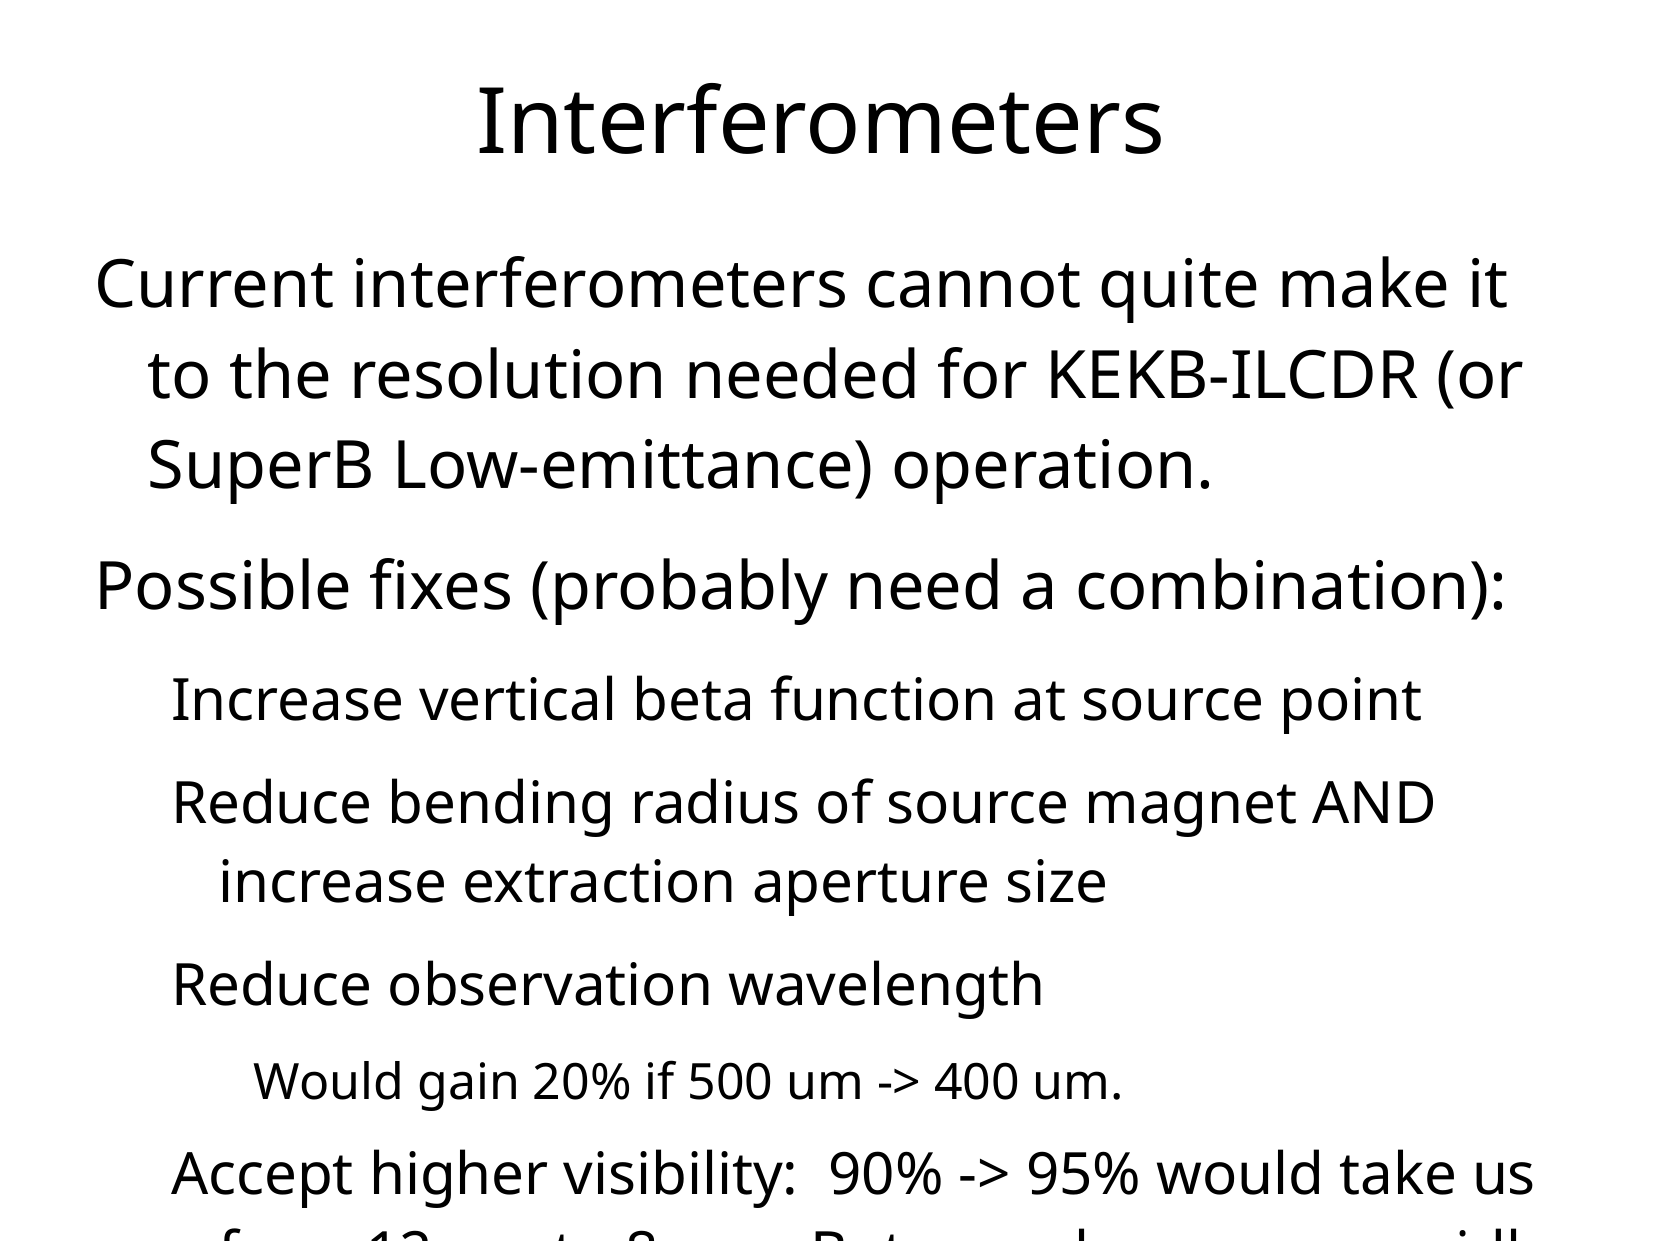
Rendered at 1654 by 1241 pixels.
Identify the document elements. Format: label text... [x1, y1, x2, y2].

title Interferometers [76, 29, 1565, 207]
list Current interferometers cannot quite make it to the resolution needed for KEKB-ILCDR (or SuperB Low-emittance) operation. Possible fixes (probably need a combination): Increase vertical beta function at source point Reduce bending radius of source magnet AND increase extraction aperture size Reduce observation wavelength Would gain 20% if 500 um -> 400 um. Accept higher visibility: 90% -> 95% would take us from 12 um to 8 um. But error bars grow rapidly. [76, 236, 1565, 1183]
